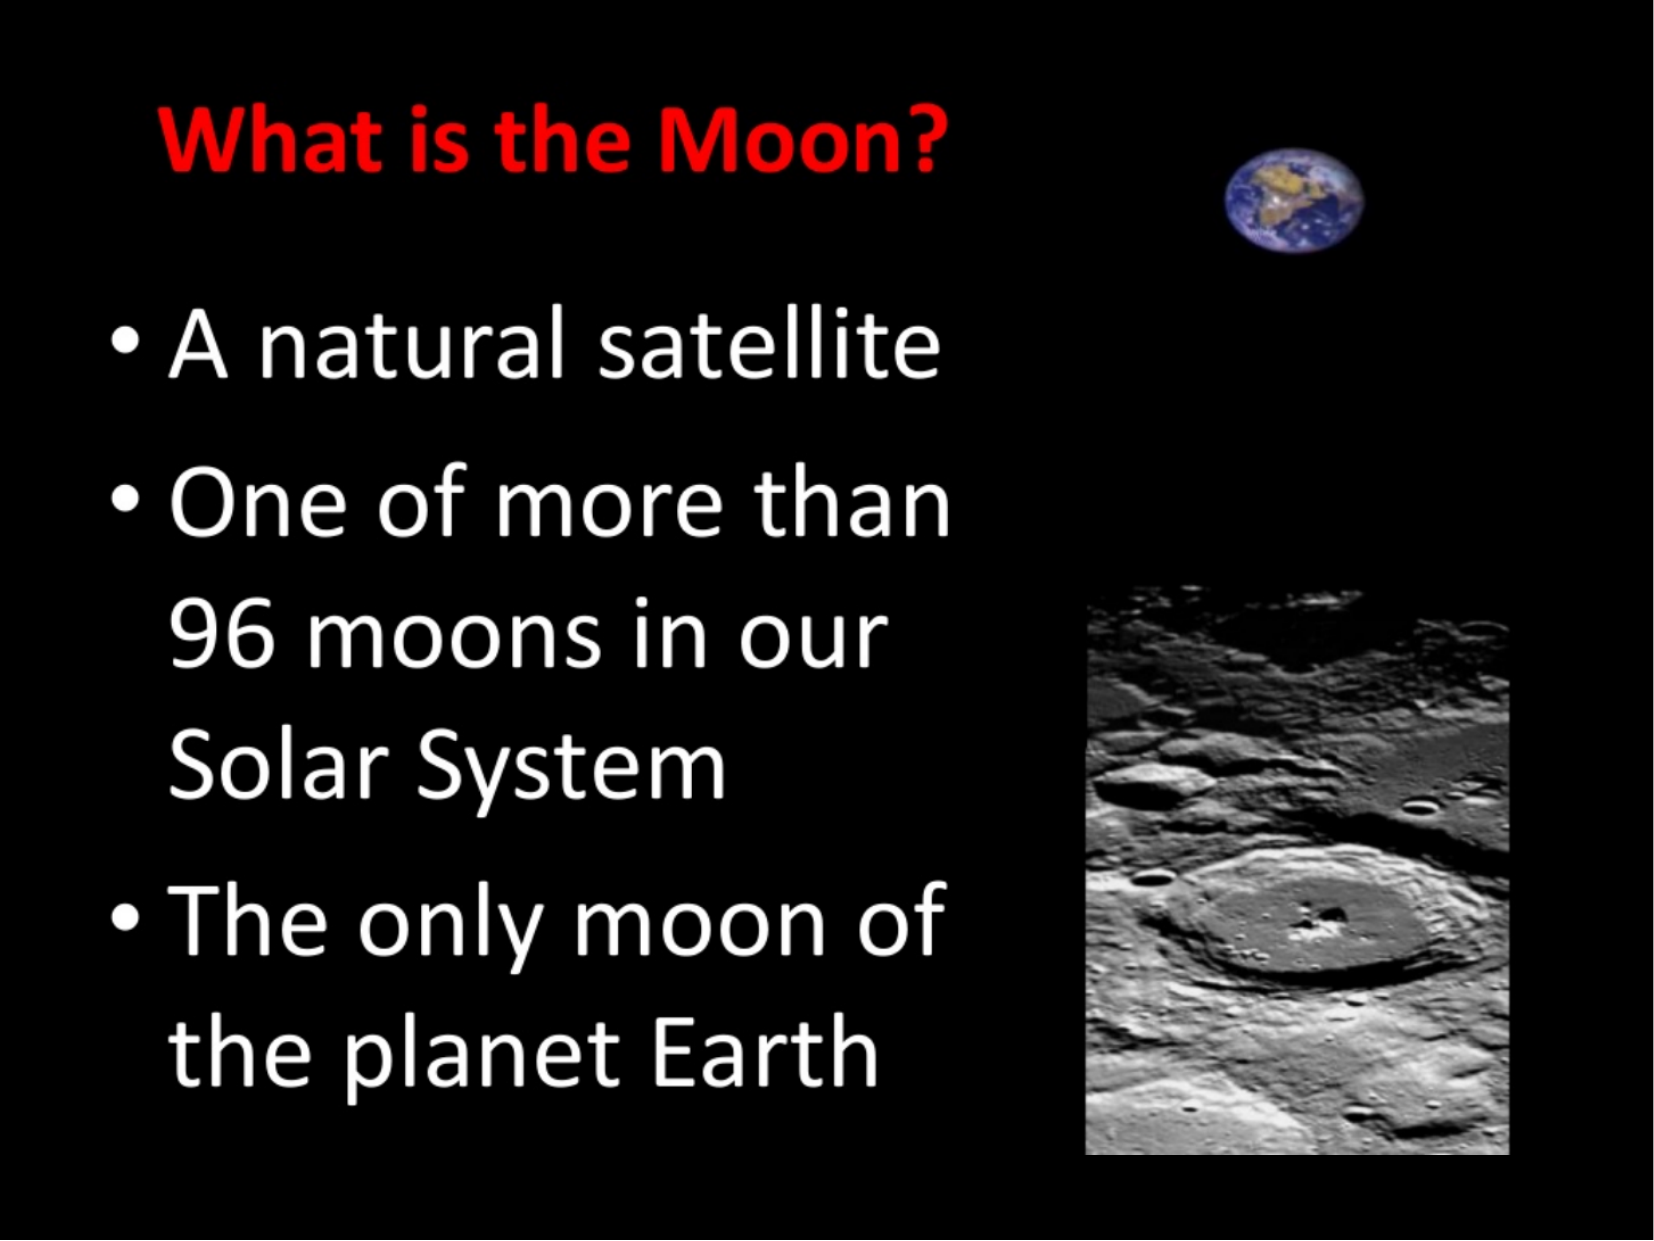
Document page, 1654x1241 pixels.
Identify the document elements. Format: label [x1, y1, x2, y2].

picture [107, 79, 1516, 1156]
